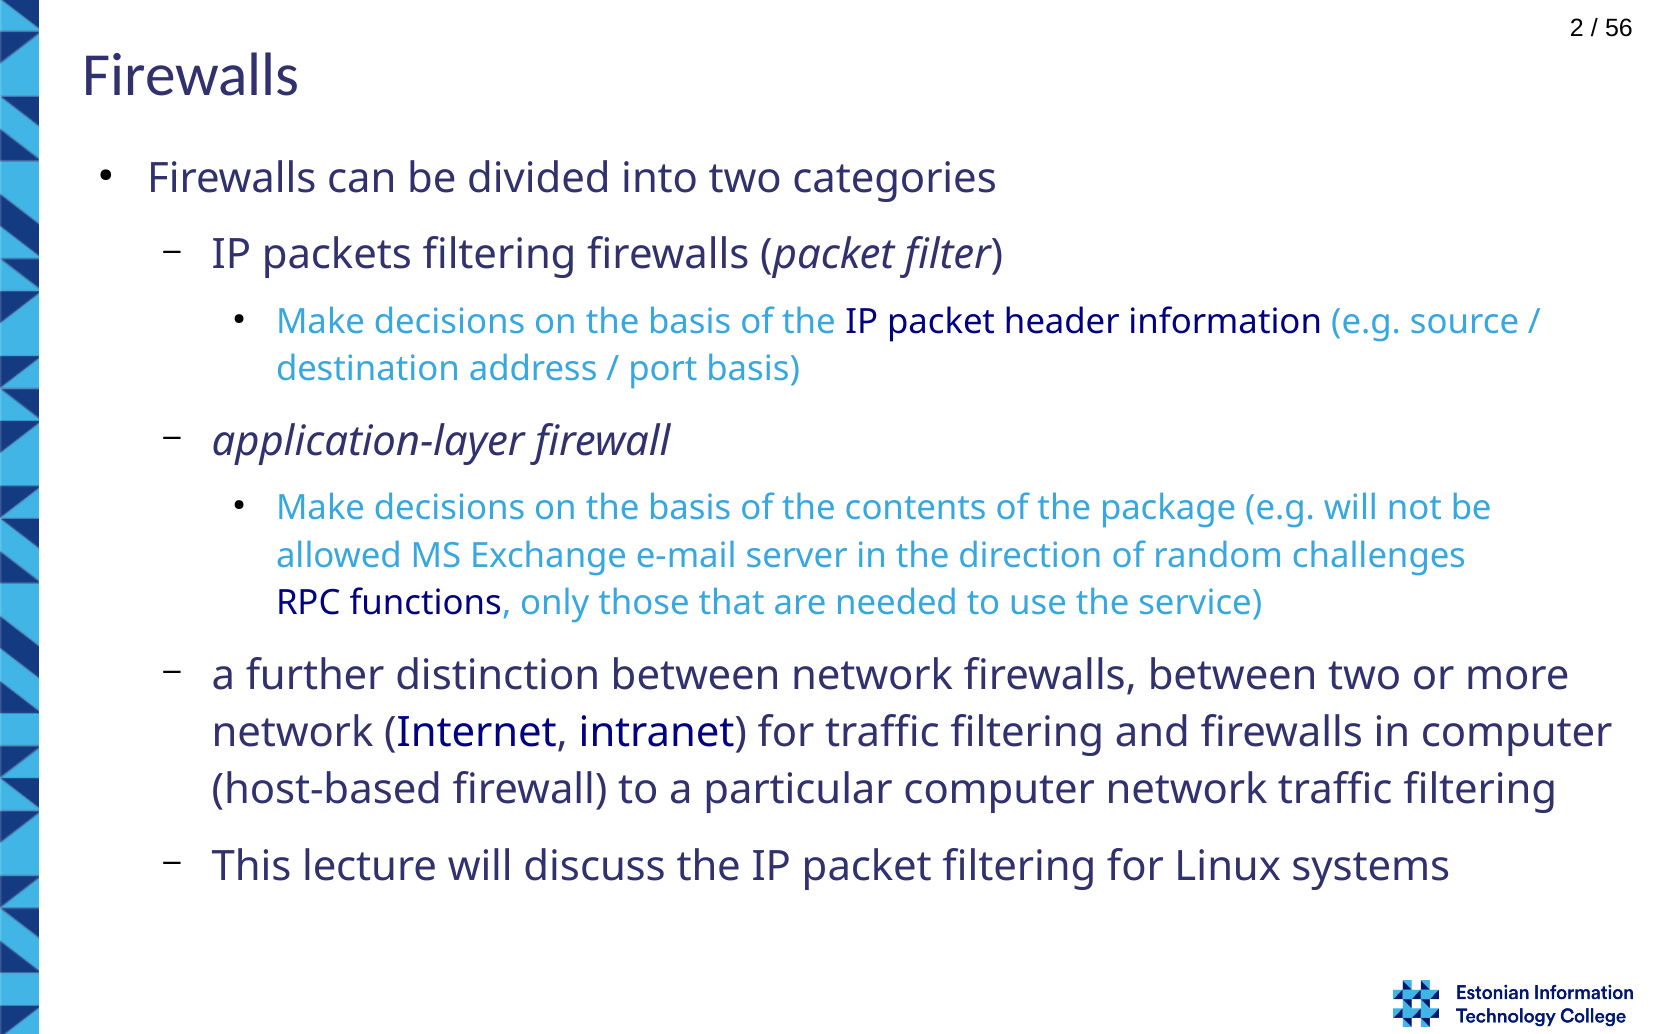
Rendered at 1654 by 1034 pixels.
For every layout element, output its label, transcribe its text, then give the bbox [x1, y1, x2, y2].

list Firewalls can be divided into two categories IP packets filtering firewalls (packet filter) Make decisions on the basis of the IP packet header information (e.g. source / destination address / port basis) application-layer firewall Make decisions on the basis of the contents of the package (e.g. will not be allowed MS Exchange e-mail server in the direction of random challenges RPC functions, only those that are needed to use the service) a further distinction between network firewalls, between two or more network (Internet, intranet) for traffic filtering and firewalls in computer (host-based firewall) to a particular computer network traffic filtering This lecture will discuss the IP packet filtering for Linux systems [82, 147, 1625, 915]
picture [1393, 980, 1633, 1027]
title Firewalls [82, 41, 1571, 119]
